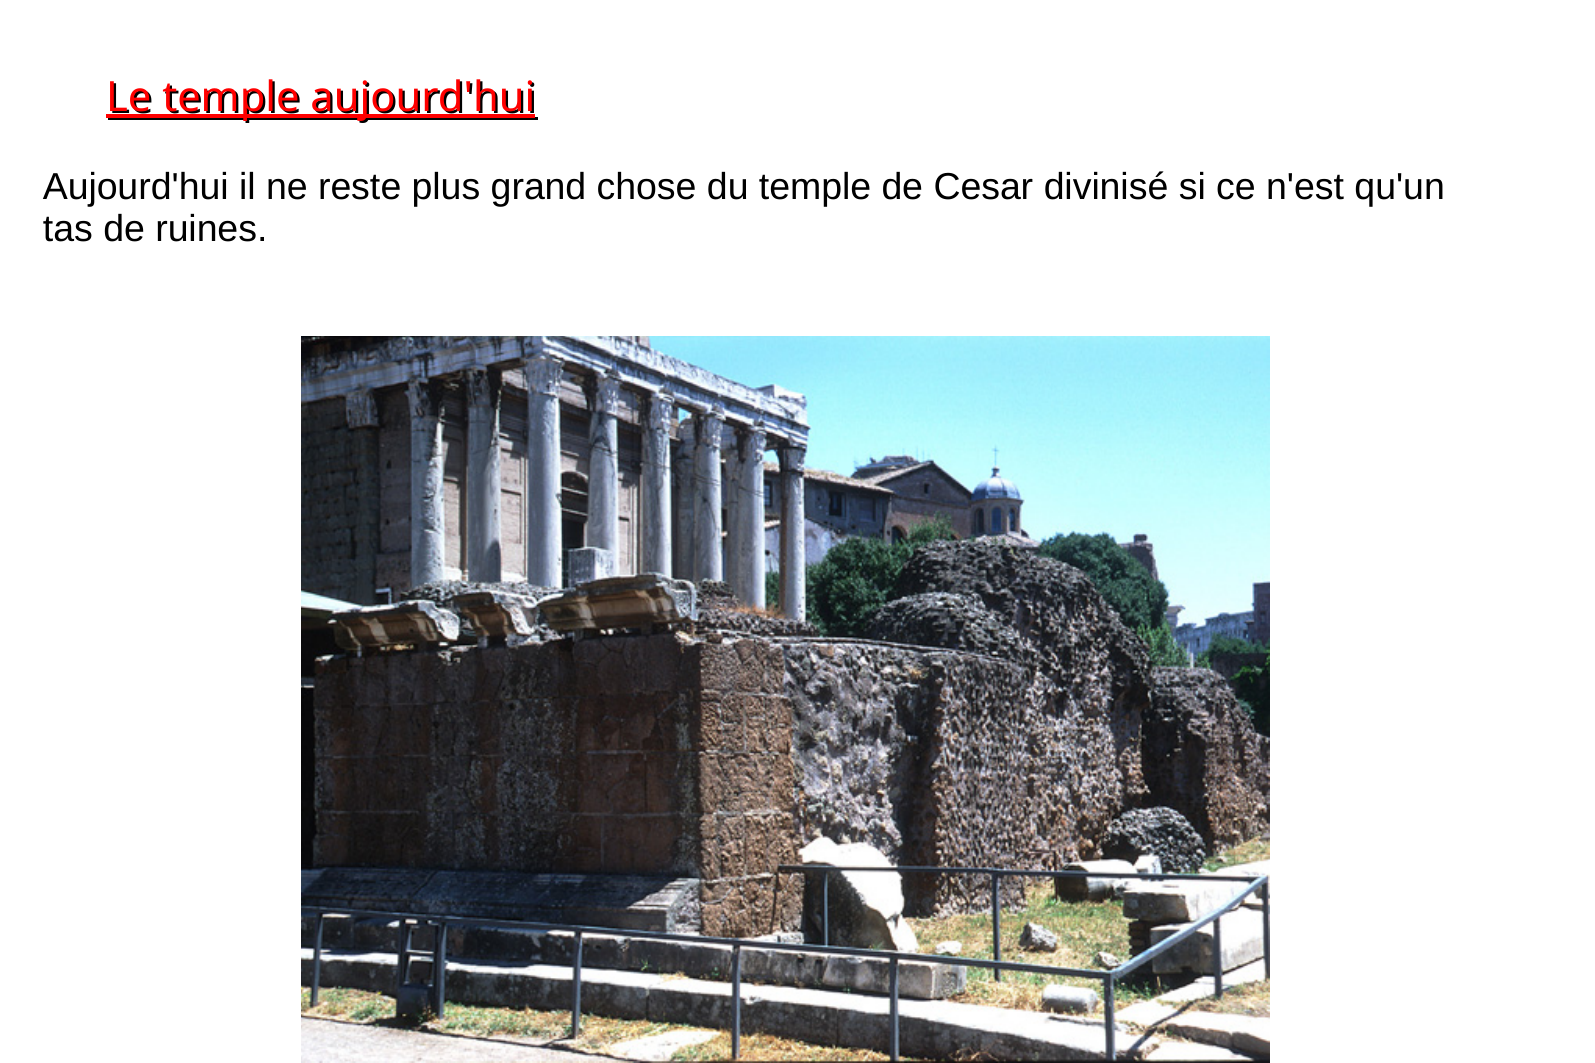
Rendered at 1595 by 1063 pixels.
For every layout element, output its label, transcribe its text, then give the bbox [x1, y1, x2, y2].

picture [301, 336, 1270, 1063]
text_box Le temple aujourd'hui Aujourd'hui il ne reste plus grand chose du temple de Cesar divinisé si ce n'est qu'un tas de ruines. [28, 59, 1477, 296]
